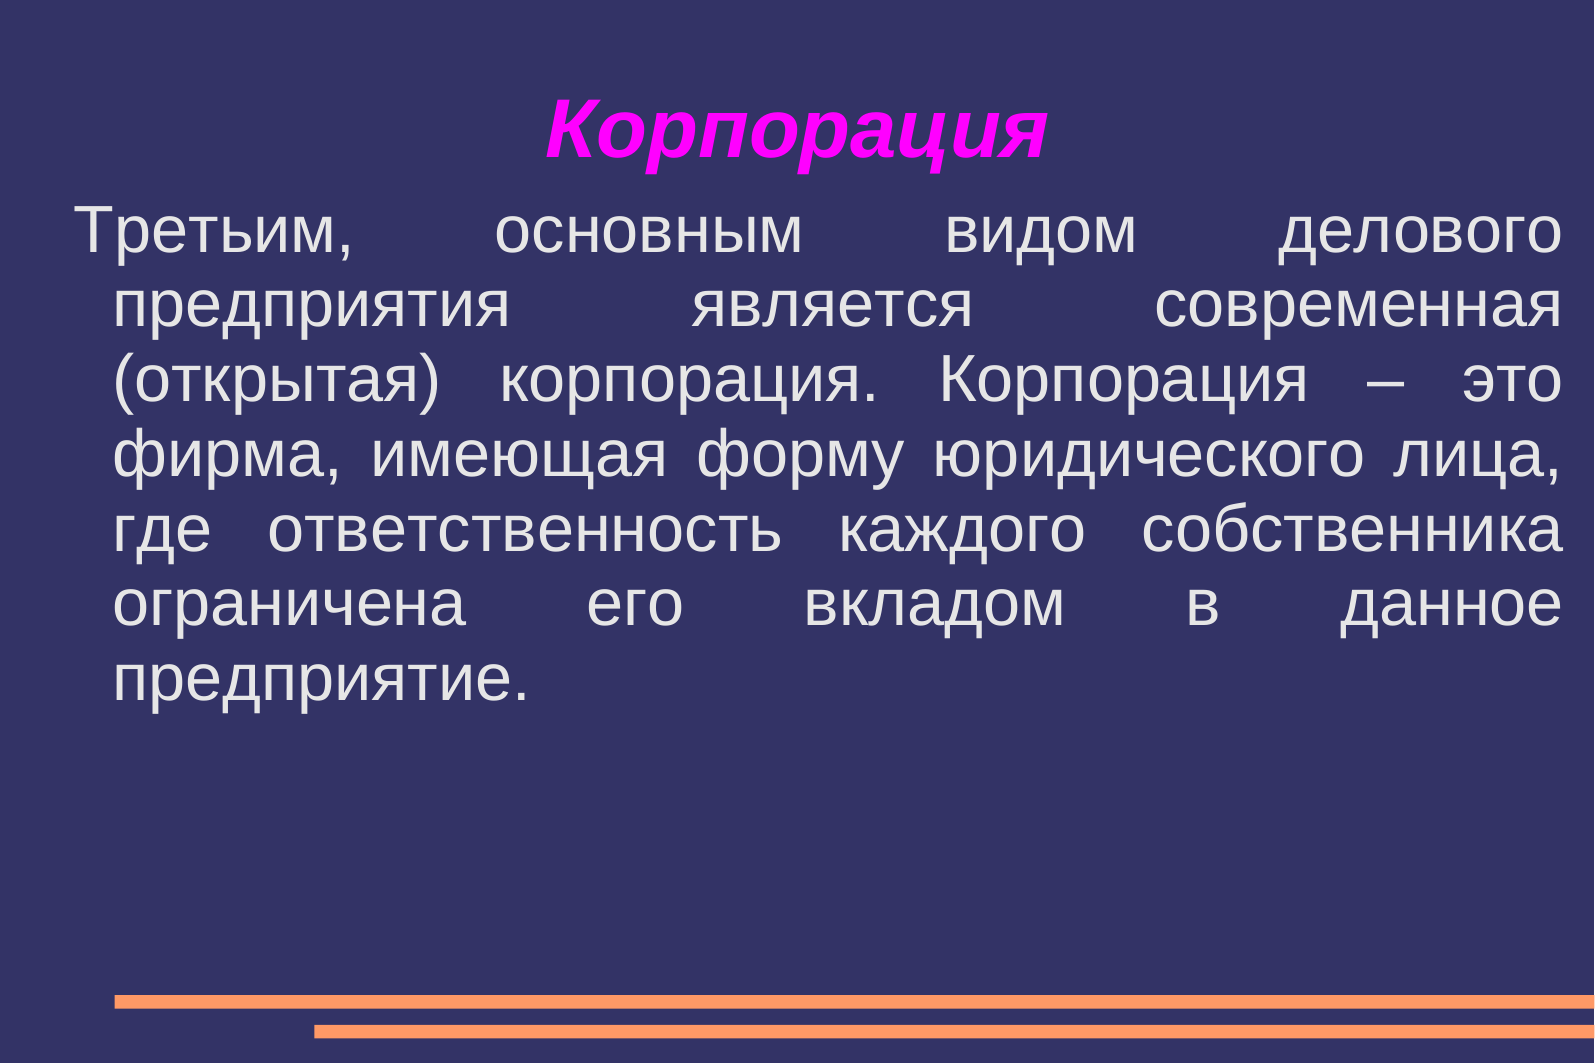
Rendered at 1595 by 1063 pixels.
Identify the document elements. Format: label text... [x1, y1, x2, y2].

title Корпорация [117, 39, 1479, 191]
list Третьим, основным видом делового предприятия является современная (открытая) корпорация. Корпорация – это фирма, имеющая форму юридического лица, где ответственность каждого собственника ограничена его вкладом в данное предприятие. [29, 191, 1565, 916]
